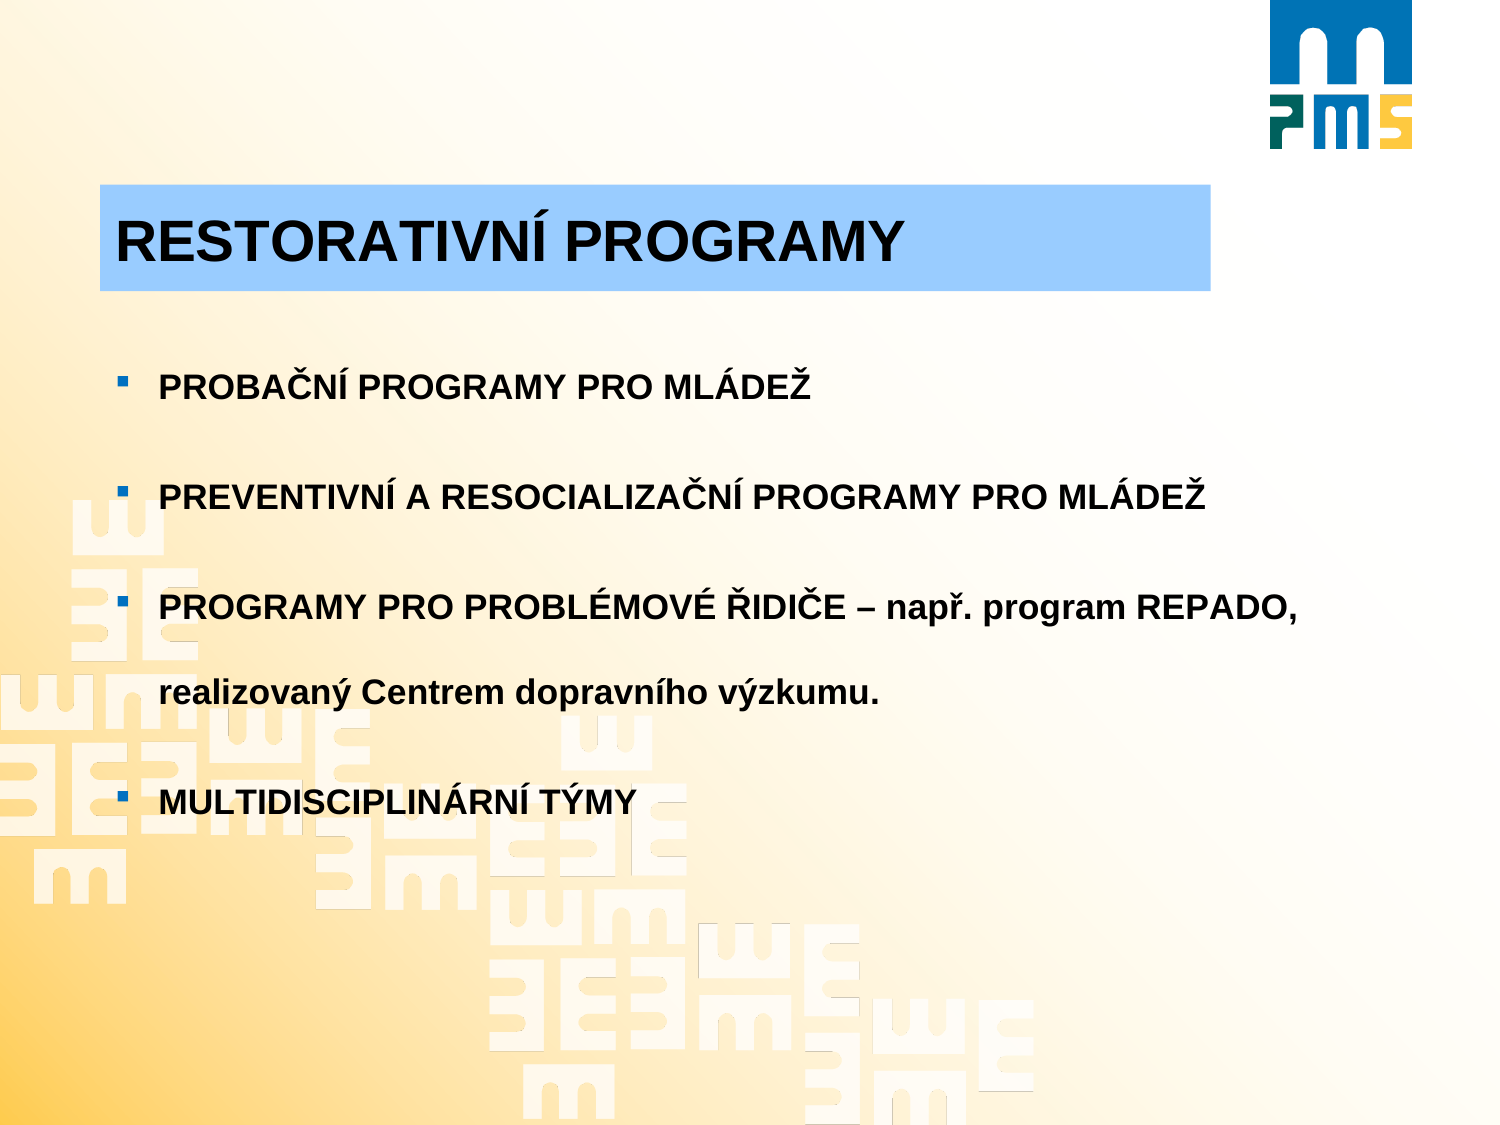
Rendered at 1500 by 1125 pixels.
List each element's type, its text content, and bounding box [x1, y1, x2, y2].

text_box PROBAČNÍ PROGRAMY PRO MLÁDEŽ PREVENTIVNÍ A RESOCIALIZAČNÍ PROGRAMY PRO MLÁDEŽ PROGRAMY PRO PROBLÉMOVÉ ŘIDIČE – např. program REPADO, realizovaný Centrem dopravního výzkumu. MULTIDISCIPLINÁRNÍ TÝMY [100, 314, 1400, 977]
picture [0, 0, 1500, 1125]
text_box RESTORATIVNÍ PROGRAMY [100, 184, 1211, 292]
